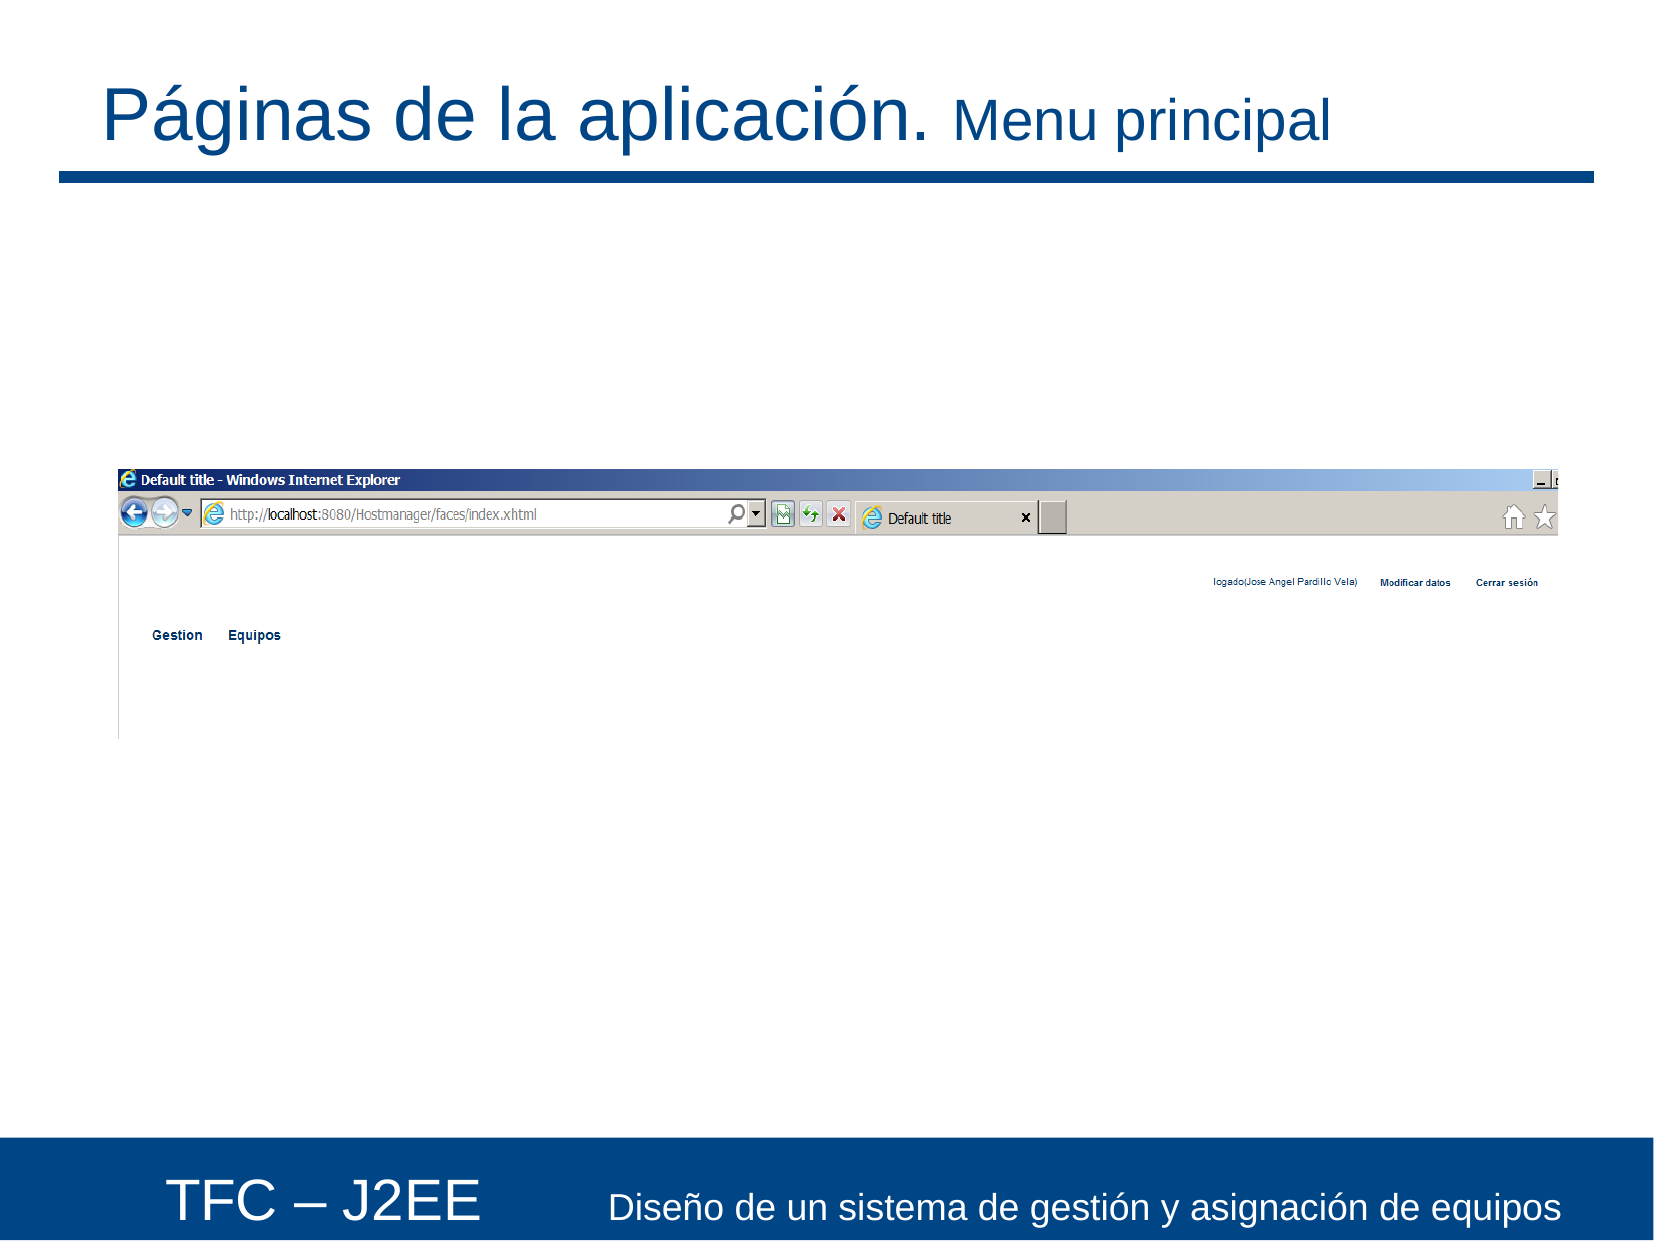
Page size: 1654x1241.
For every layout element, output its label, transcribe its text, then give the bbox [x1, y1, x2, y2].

title TFC – J2EE Diseño de un sistema de gestión y asignación de equipos [0, 1137, 1654, 1241]
text_box Páginas de la aplicación. Menu principal [81, 59, 1354, 170]
picture [118, 469, 1559, 739]
